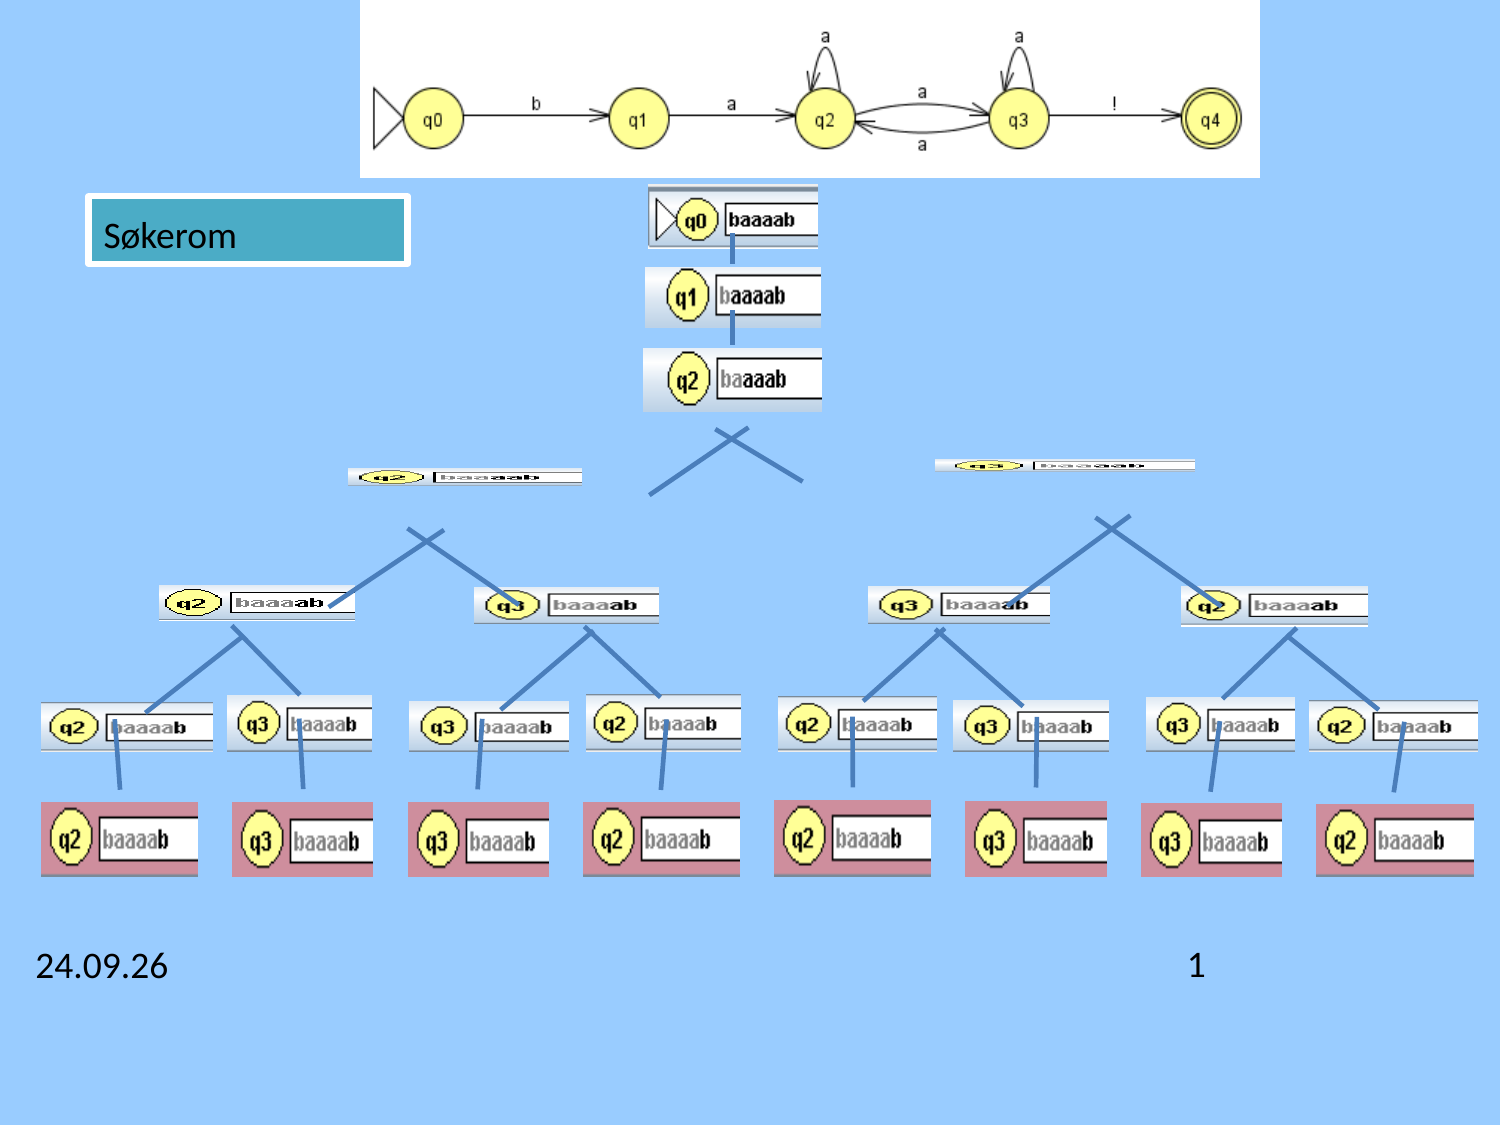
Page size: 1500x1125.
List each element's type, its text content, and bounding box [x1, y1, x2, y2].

picture [935, 459, 1195, 472]
picture [1309, 700, 1478, 752]
picture [41, 802, 198, 878]
picture [41, 702, 213, 752]
picture [1316, 804, 1474, 878]
picture [645, 267, 821, 328]
picture [583, 802, 740, 877]
picture [409, 701, 569, 752]
text_box Søkerom [88, 196, 408, 264]
picture [648, 184, 818, 249]
picture [227, 695, 372, 752]
picture [586, 694, 741, 752]
picture [1141, 803, 1282, 878]
picture [474, 587, 659, 624]
picture [774, 800, 931, 877]
picture [643, 348, 822, 412]
picture [778, 696, 937, 752]
picture [965, 801, 1107, 878]
picture [159, 585, 355, 621]
slide_number 02.02.11 [20, 925, 340, 973]
picture [1146, 697, 1295, 752]
picture [953, 700, 1109, 752]
picture [232, 802, 373, 877]
picture [868, 586, 1050, 624]
picture [1181, 586, 1368, 627]
picture [360, 0, 1260, 178]
picture [348, 468, 582, 486]
picture [408, 802, 549, 877]
slide_number <number> [1171, 924, 1482, 973]
